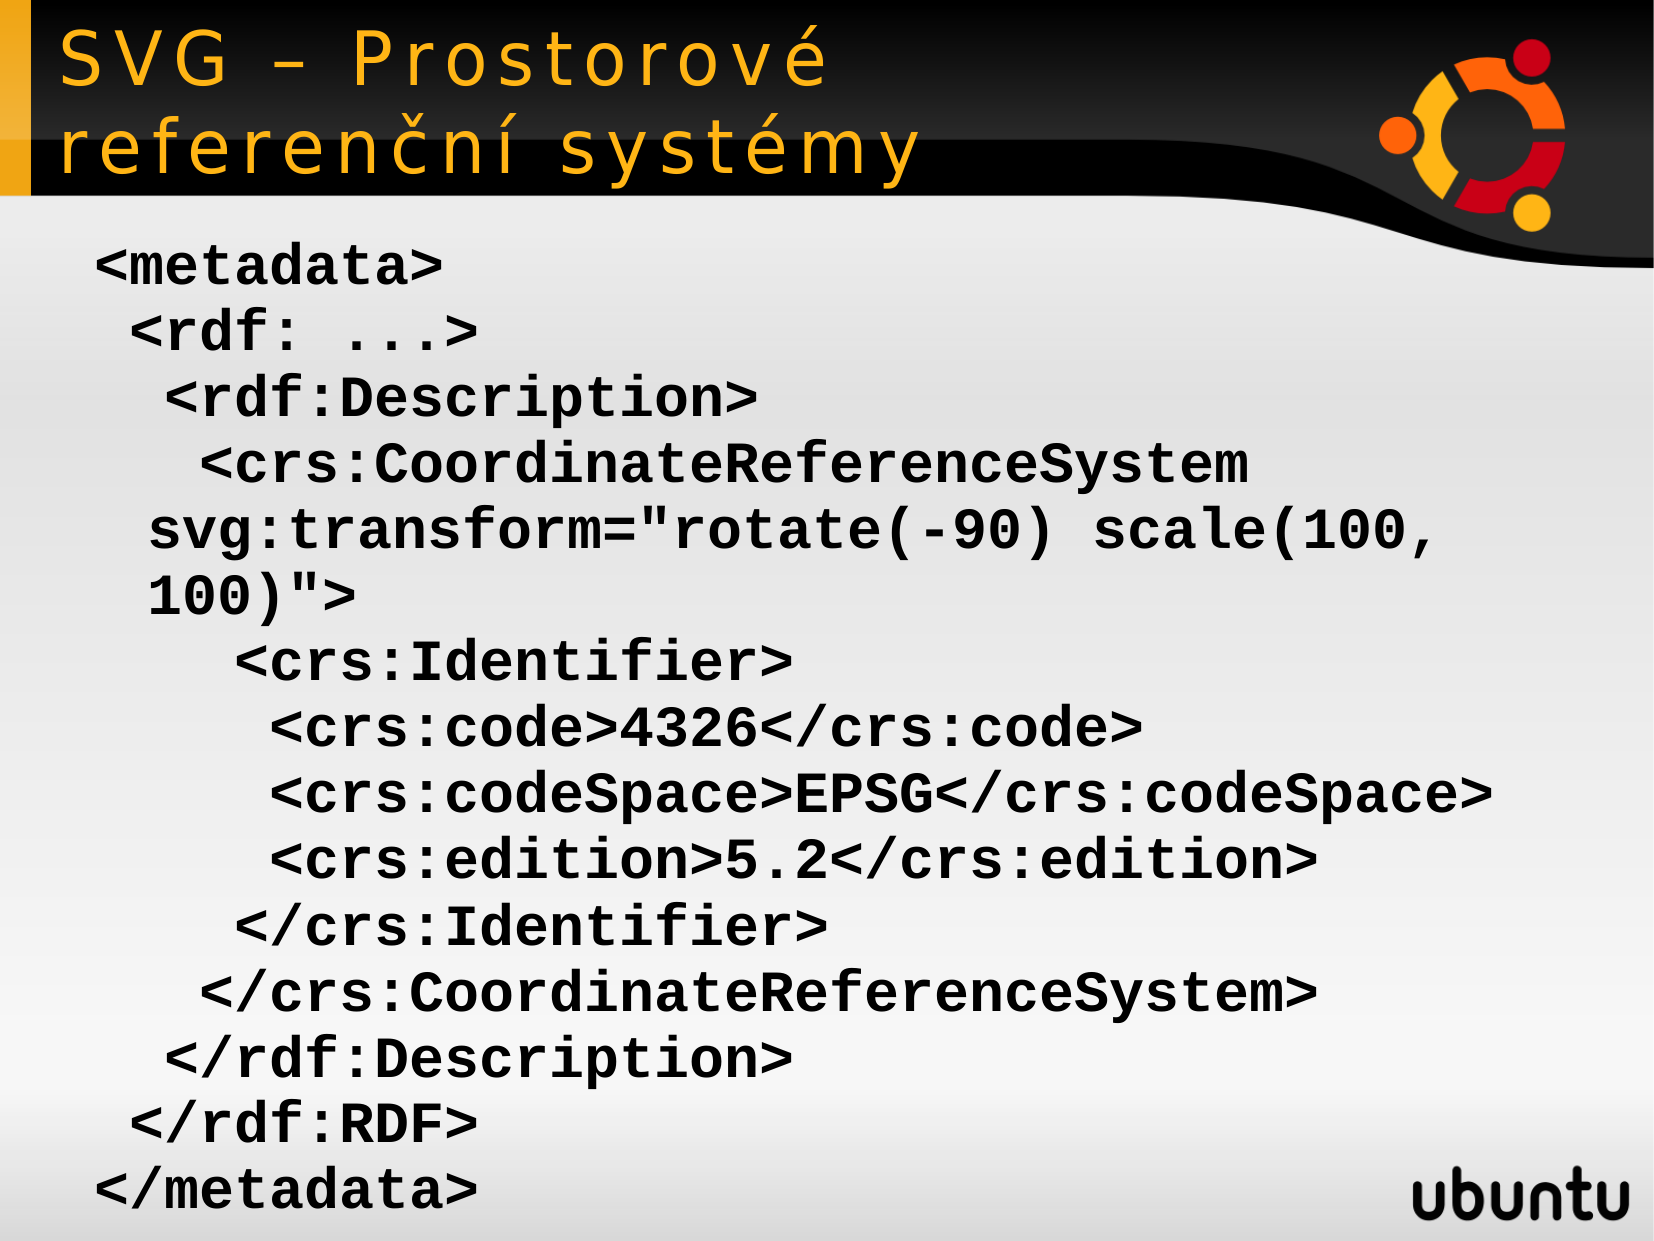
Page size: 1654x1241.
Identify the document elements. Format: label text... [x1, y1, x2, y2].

title SVG – Prostorové referenční systémy [59, 16, 1270, 191]
list <metadata> <rdf: ...> <rdf:Description> <crs:CoordinateReferenceSystem svg:transform="rotate(-90) scale(100, 100)"> <crs:Identifier> <crs:code>4326</crs:code> <crs:codeSpace>EPSG</crs:codeSpace> <crs:edition>5.2</crs:edition> </crs:Identifier> </crs:CoordinateReferenceSystem> </rdf:Description> </rdf:RDF> </metadata> [76, 236, 1565, 1227]
picture [0, 0, 1654, 1241]
